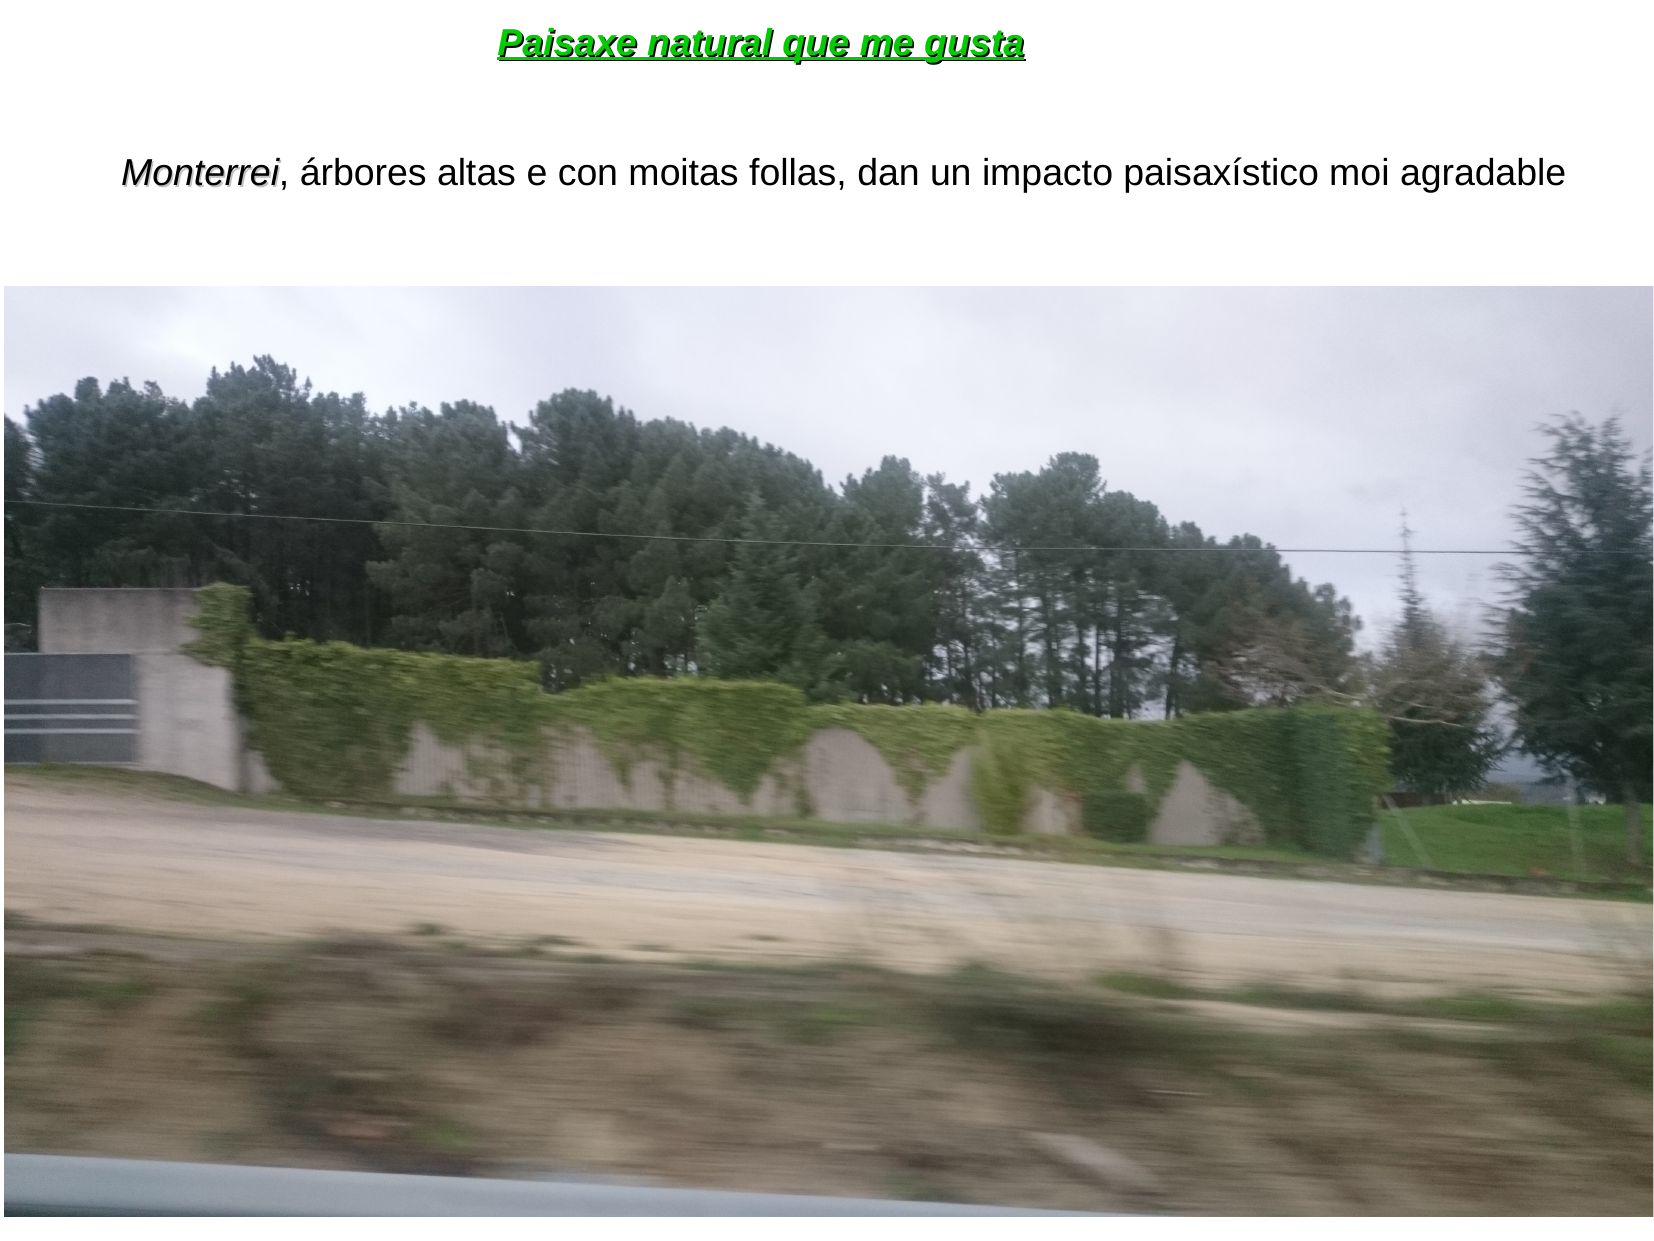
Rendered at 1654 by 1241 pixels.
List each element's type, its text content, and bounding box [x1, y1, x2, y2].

text_box Paisaxe natural que me gusta [482, 14, 1040, 71]
text_box Monterrei, árbores altas e con moitas follas, dan un impacto paisaxístico moi agradable [106, 143, 1582, 201]
picture [4, 286, 1654, 1217]
